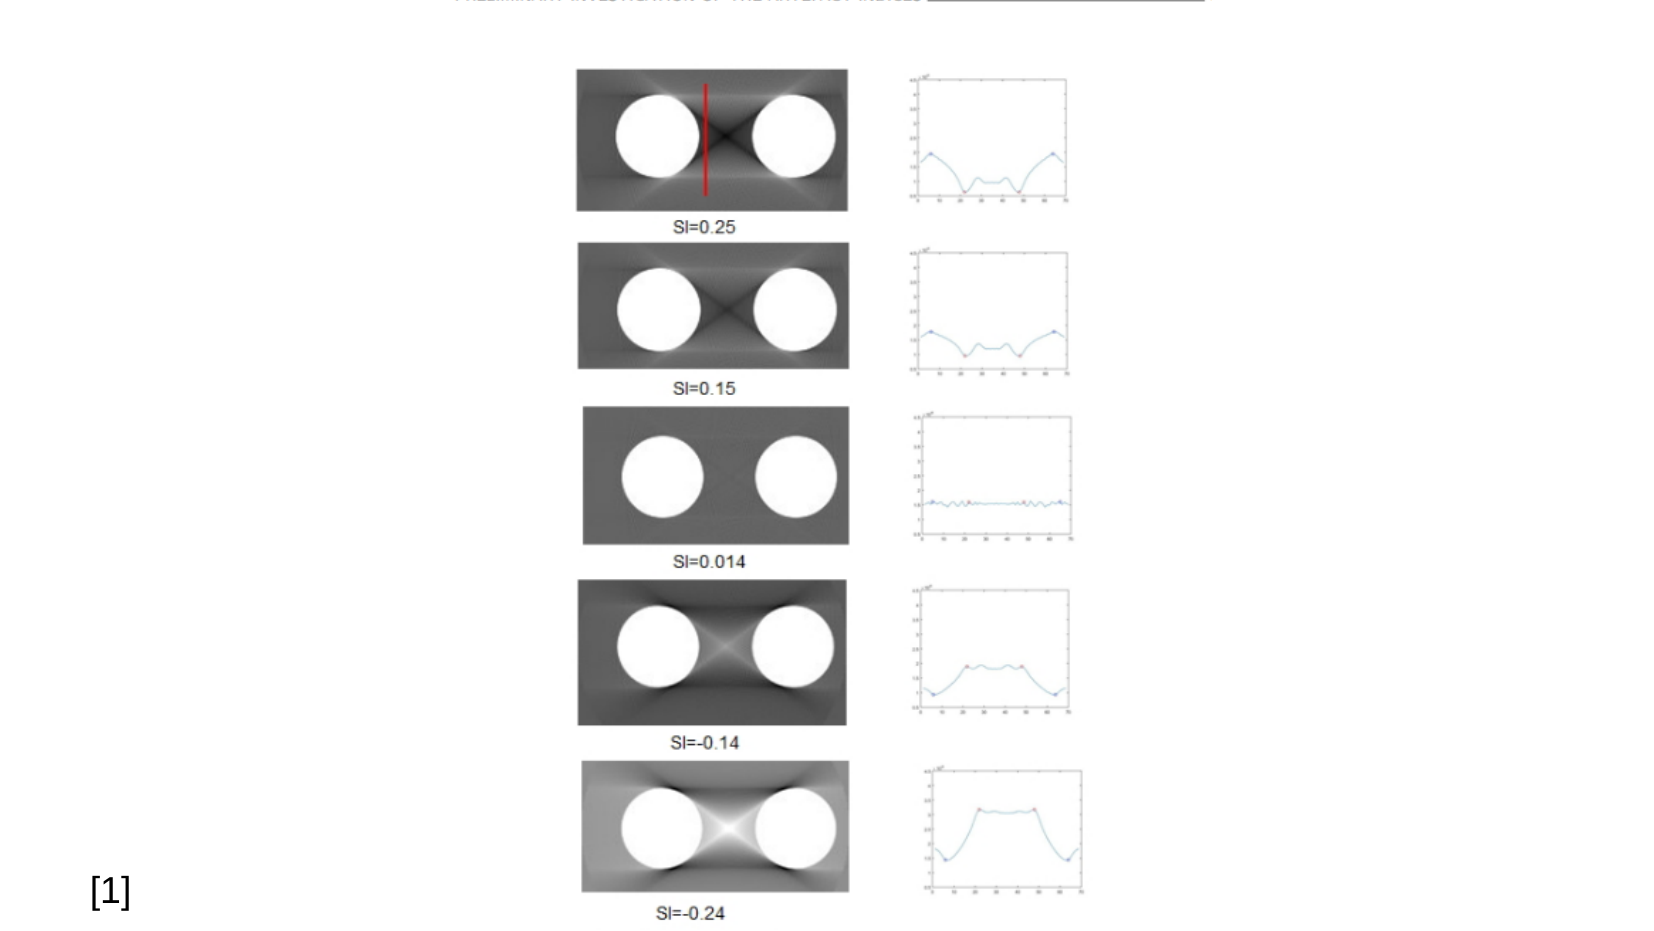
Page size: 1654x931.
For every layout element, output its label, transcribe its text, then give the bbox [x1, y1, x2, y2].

text_box [1] [75, 862, 147, 920]
picture [441, 0, 1212, 930]
